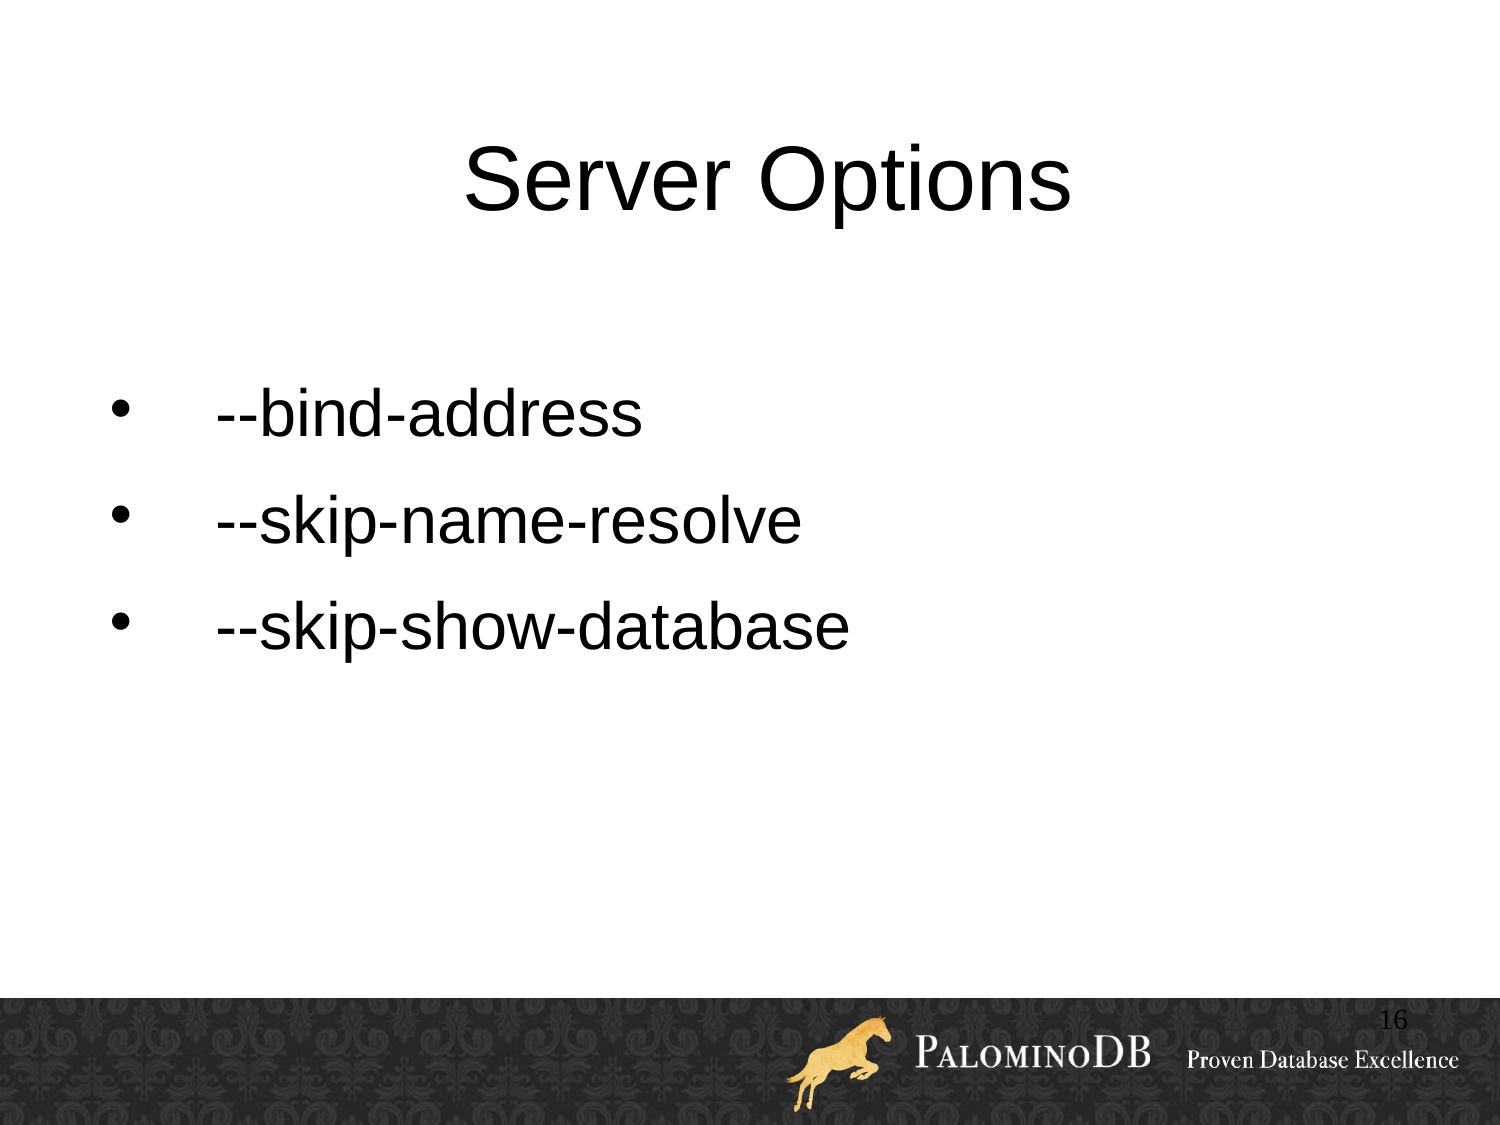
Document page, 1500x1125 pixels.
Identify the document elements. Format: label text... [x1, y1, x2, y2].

list --bind-address --skip-name-resolve --skip-show-database [74, 263, 1425, 1006]
picture [0, 998, 1500, 1125]
title Server Options [127, 82, 1409, 263]
